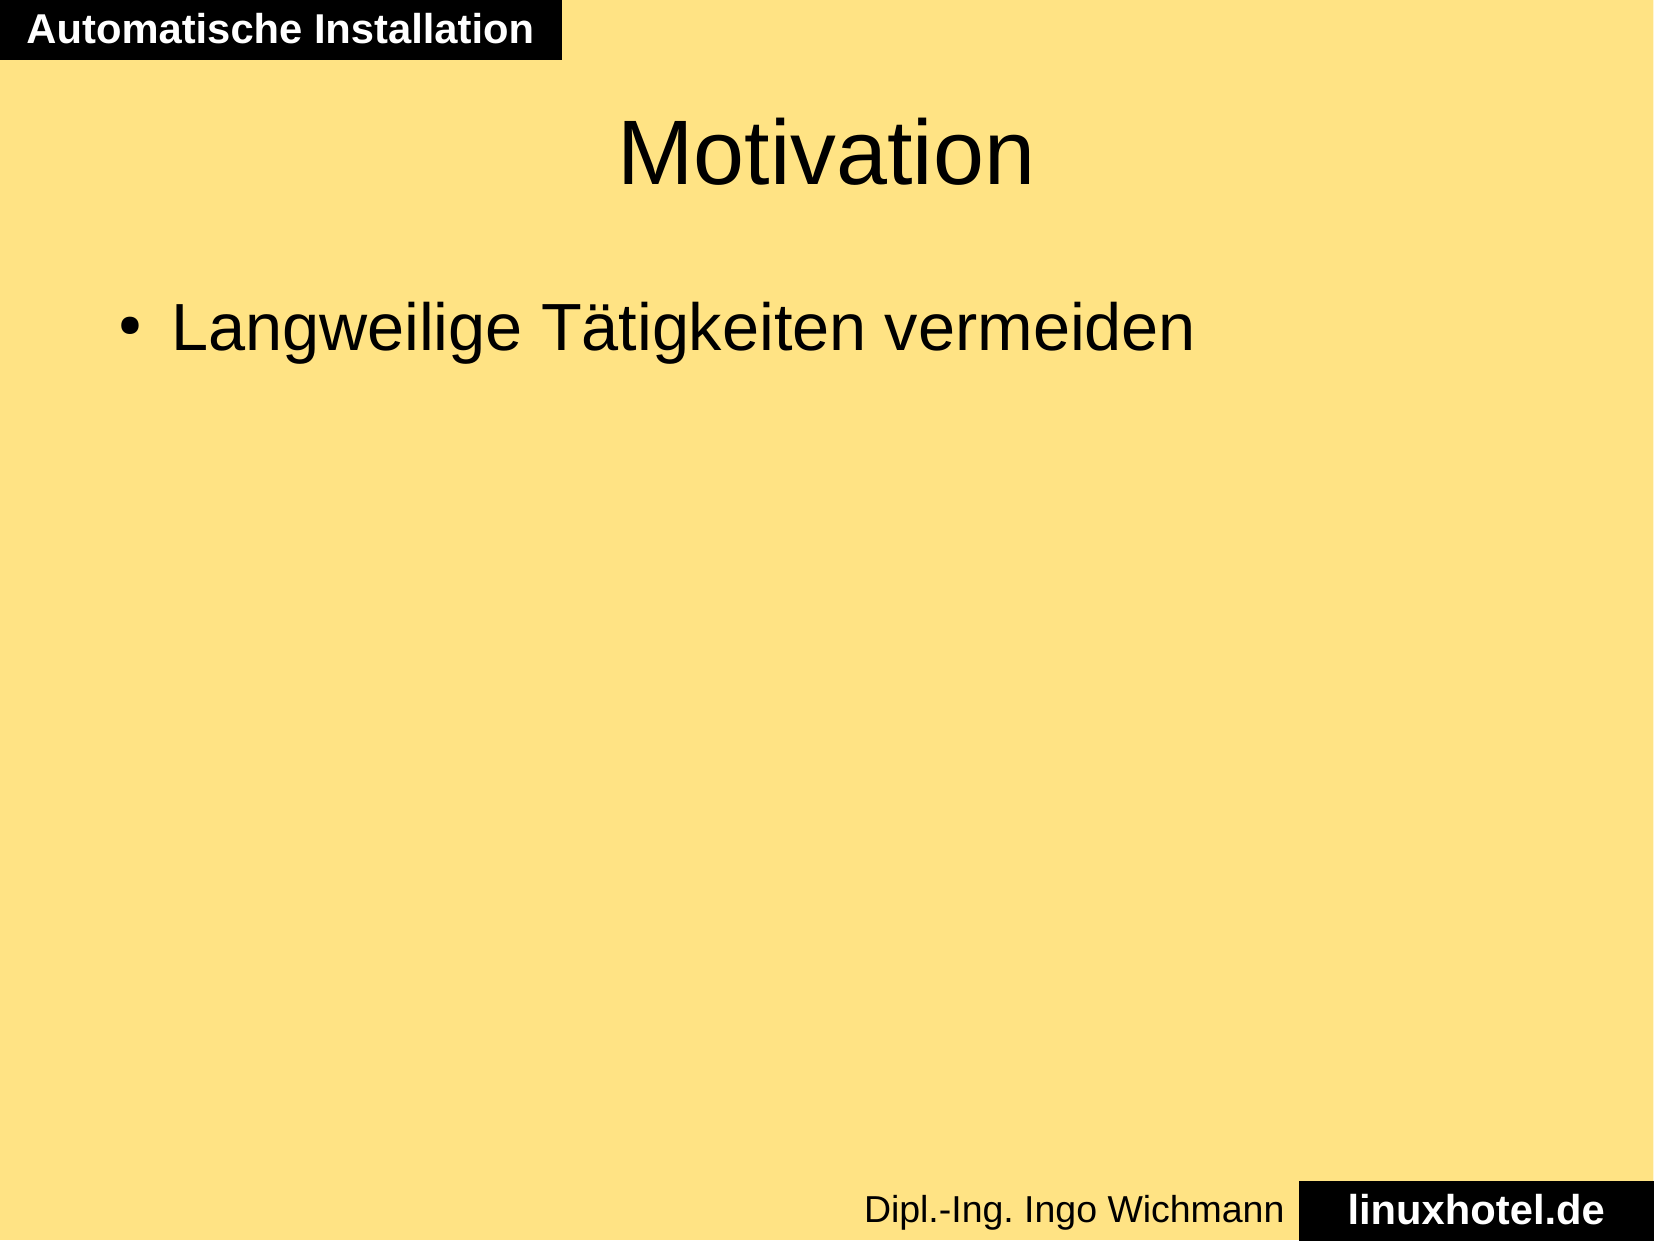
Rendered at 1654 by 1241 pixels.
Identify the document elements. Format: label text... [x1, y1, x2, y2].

text_box Dipl.-Ing. Ingo Wichmann [849, 1181, 1300, 1238]
list Langweilige Tätigkeiten vermeiden [82, 290, 1571, 1109]
title Motivation [82, 49, 1571, 257]
text_box linuxhotel.de [1299, 1181, 1654, 1241]
text_box Automatische Installation [0, 0, 562, 60]
